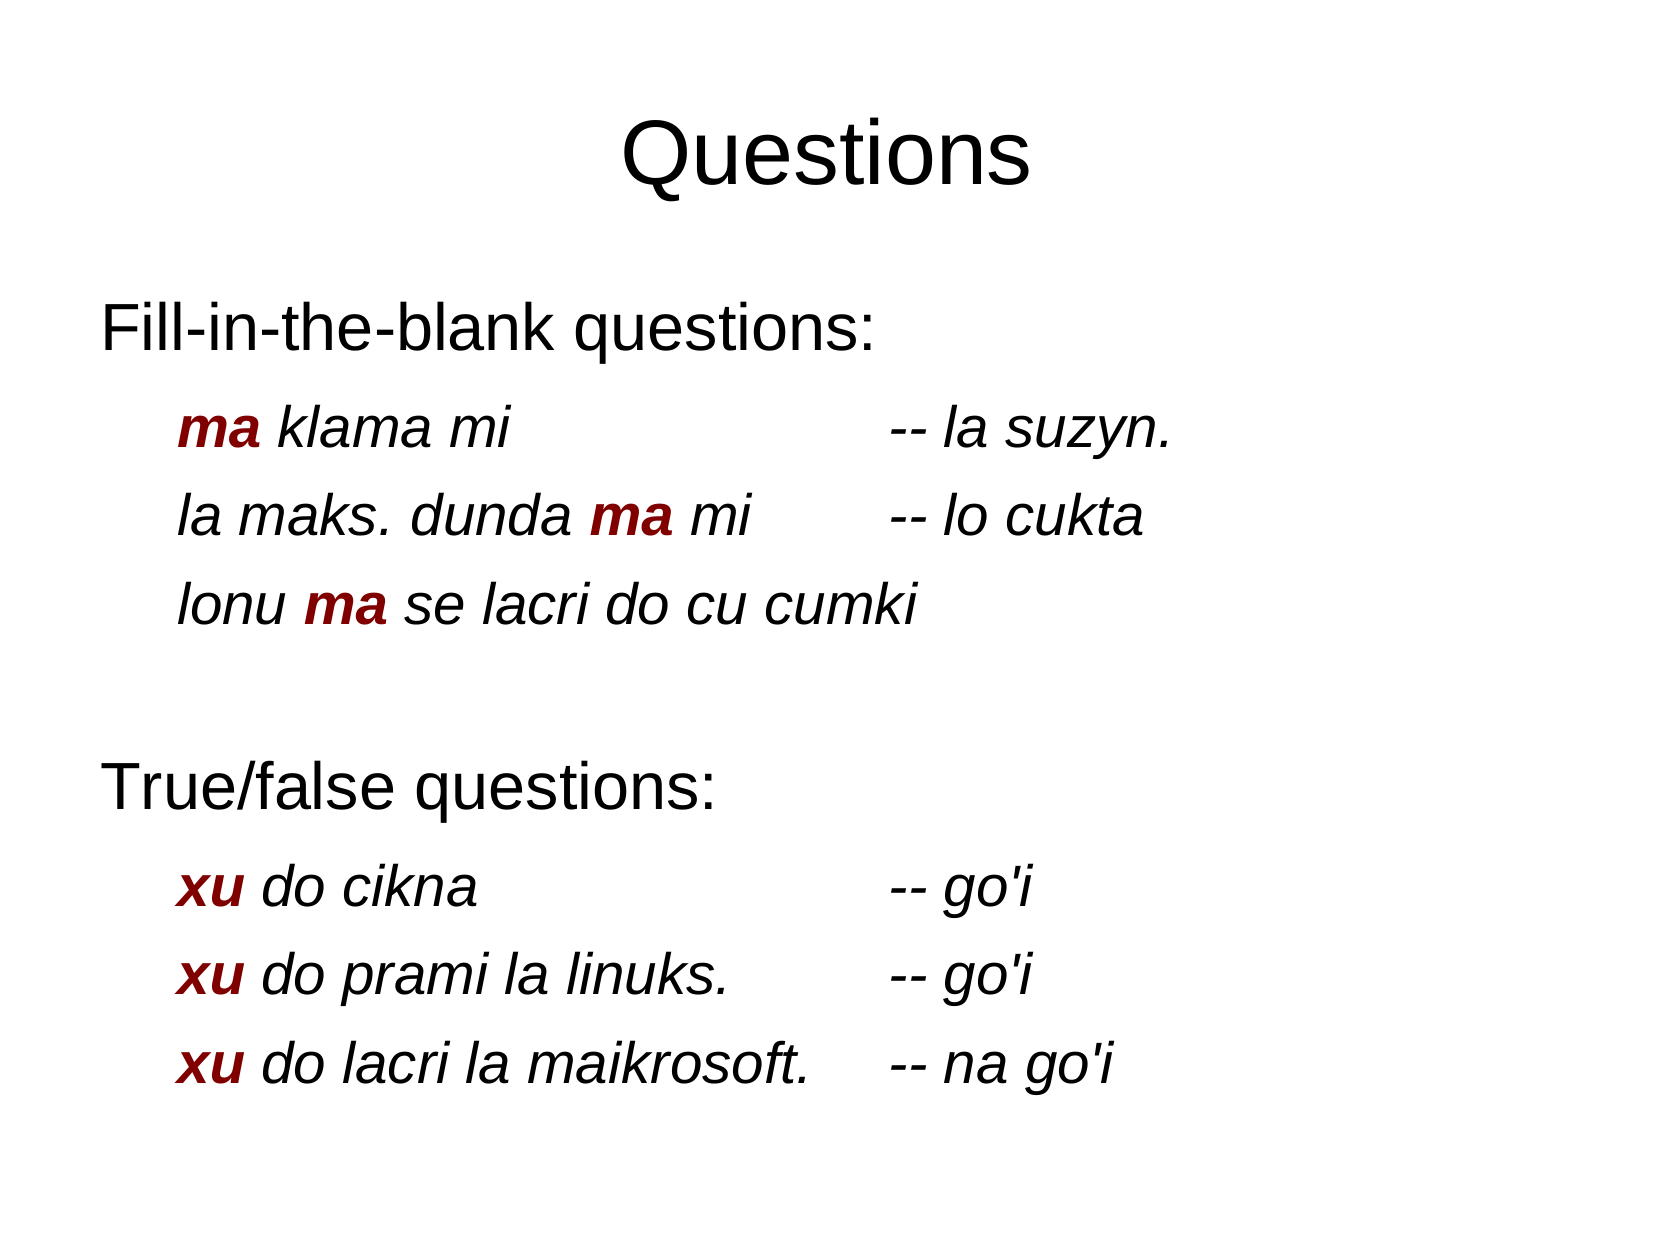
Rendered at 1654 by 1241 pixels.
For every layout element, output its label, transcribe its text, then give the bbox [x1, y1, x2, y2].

title Questions [82, 49, 1571, 257]
list Fill-in-the-blank questions: ma klama mi -- la suzyn. la maks. dunda ma mi -- lo cukta lonu ma se lacri do cu cumki True/false questions: xu do cikna -- go'i xu do prami la linuks. -- go'i xu do lacri la maikrosoft. -- na go'i [82, 290, 1571, 1109]
